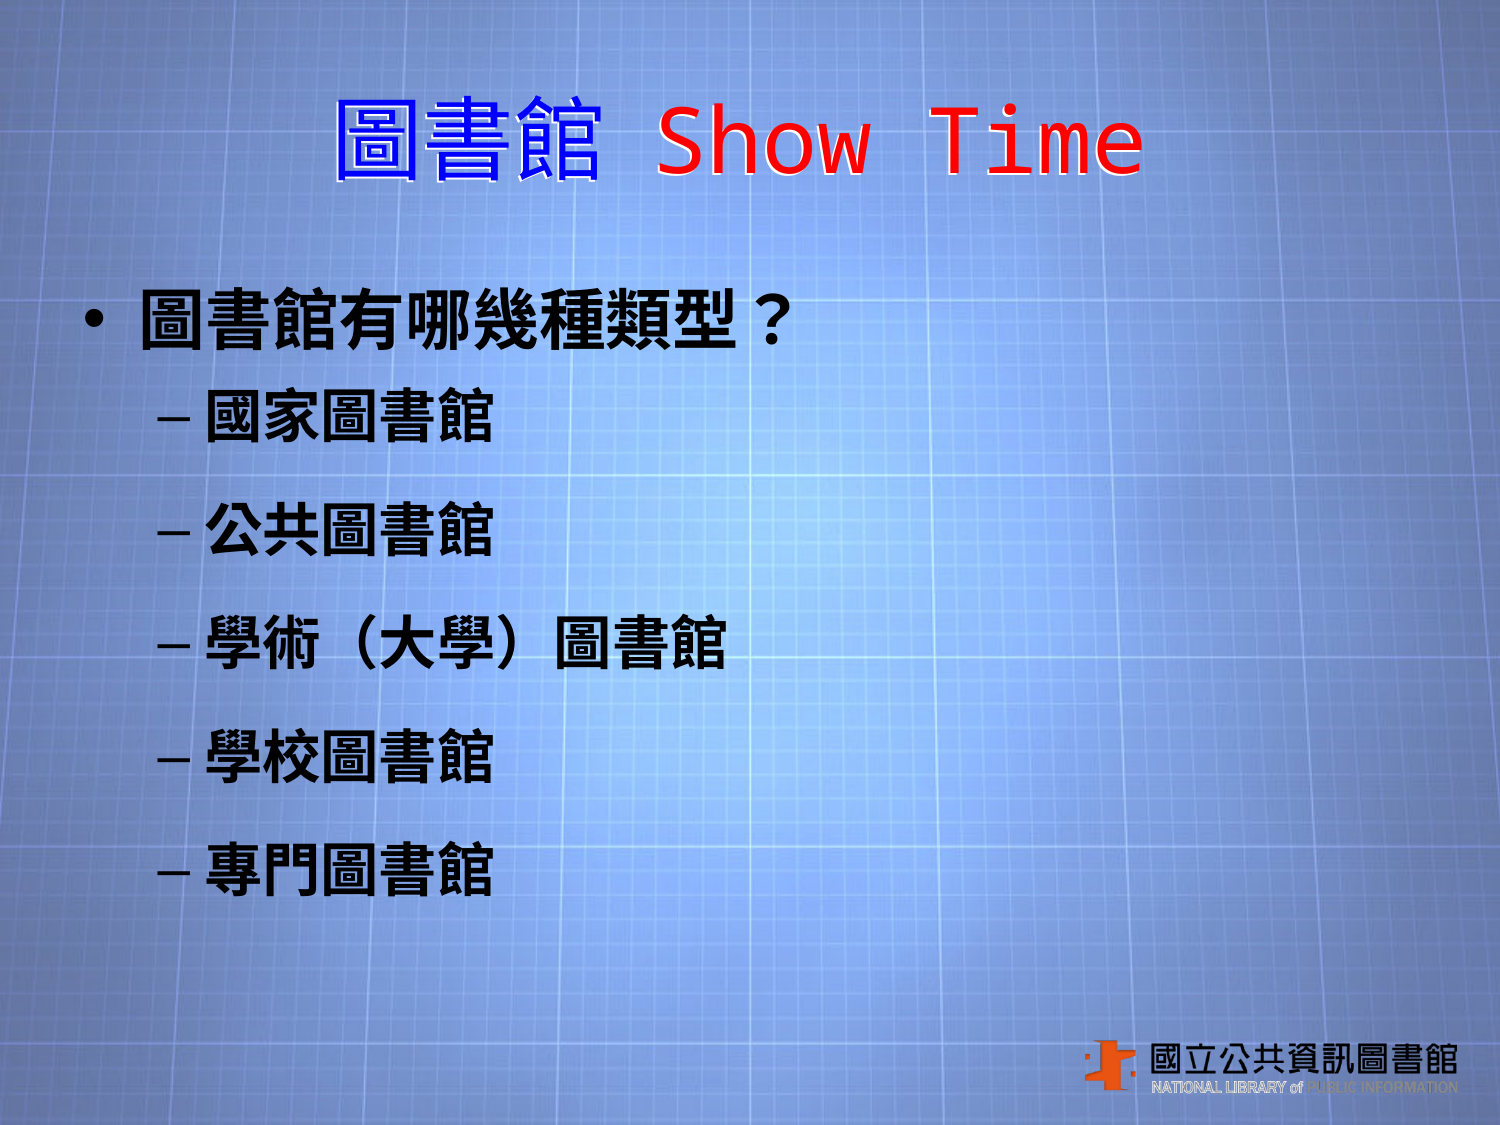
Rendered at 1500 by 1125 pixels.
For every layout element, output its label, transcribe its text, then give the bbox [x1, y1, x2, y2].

text_box 圖書館 Show Time [76, 42, 1427, 231]
list 圖書館有哪幾種類型？ 國家圖書館 公共圖書館 學術（大學）圖書館 學校圖書館 專門圖書館 [75, 262, 1426, 1005]
picture [0, 0, 1500, 1125]
